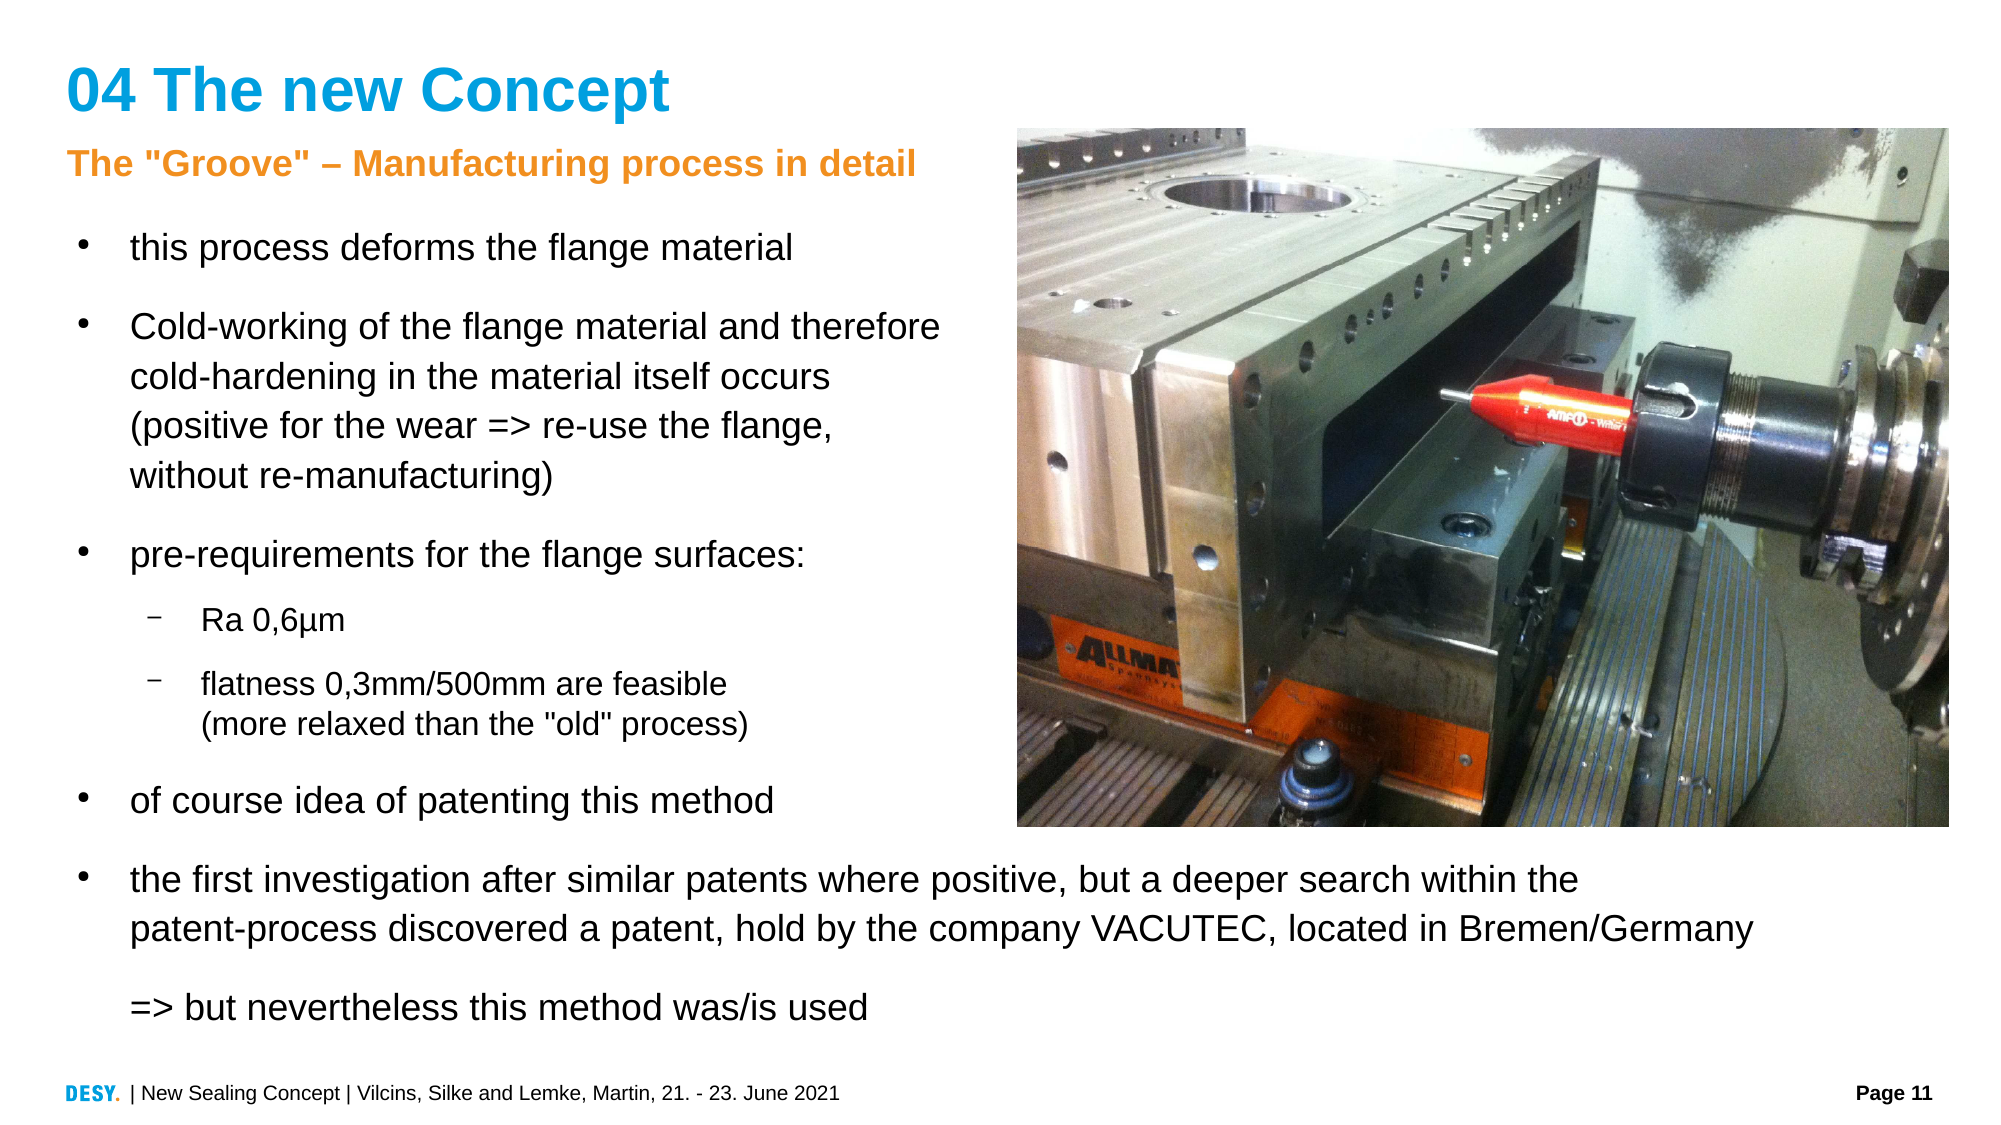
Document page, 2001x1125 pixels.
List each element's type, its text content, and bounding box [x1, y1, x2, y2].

text_box | New Sealing Concept | Vilcins, Silke and Lemke, Martin, 21. - 23. June 2021 [129, 1079, 1762, 1111]
list The "Groove" – Manufacturing process in detail [66, 134, 1017, 197]
title 04 The new Concept [66, 57, 1933, 132]
list this process deforms the flange material Cold-working of the flange material and therefore cold-hardening in the material itself occurs (positive for the wear => re-use the flange, without re-manufacturing) pre-requirements for the flange surfaces: Ra 0,6µm flatness 0,3mm/500mm are feasible (more relaxed than the "old" process) of course idea of patenting this method the first investigation after similar patents where positive, but a deeper search within the patent-process discovered a patent, hold by the company VACUTEC, located in Bremen/Germany => but nevertheless this method was/is used [59, 218, 1831, 1053]
picture [1017, 128, 1949, 827]
